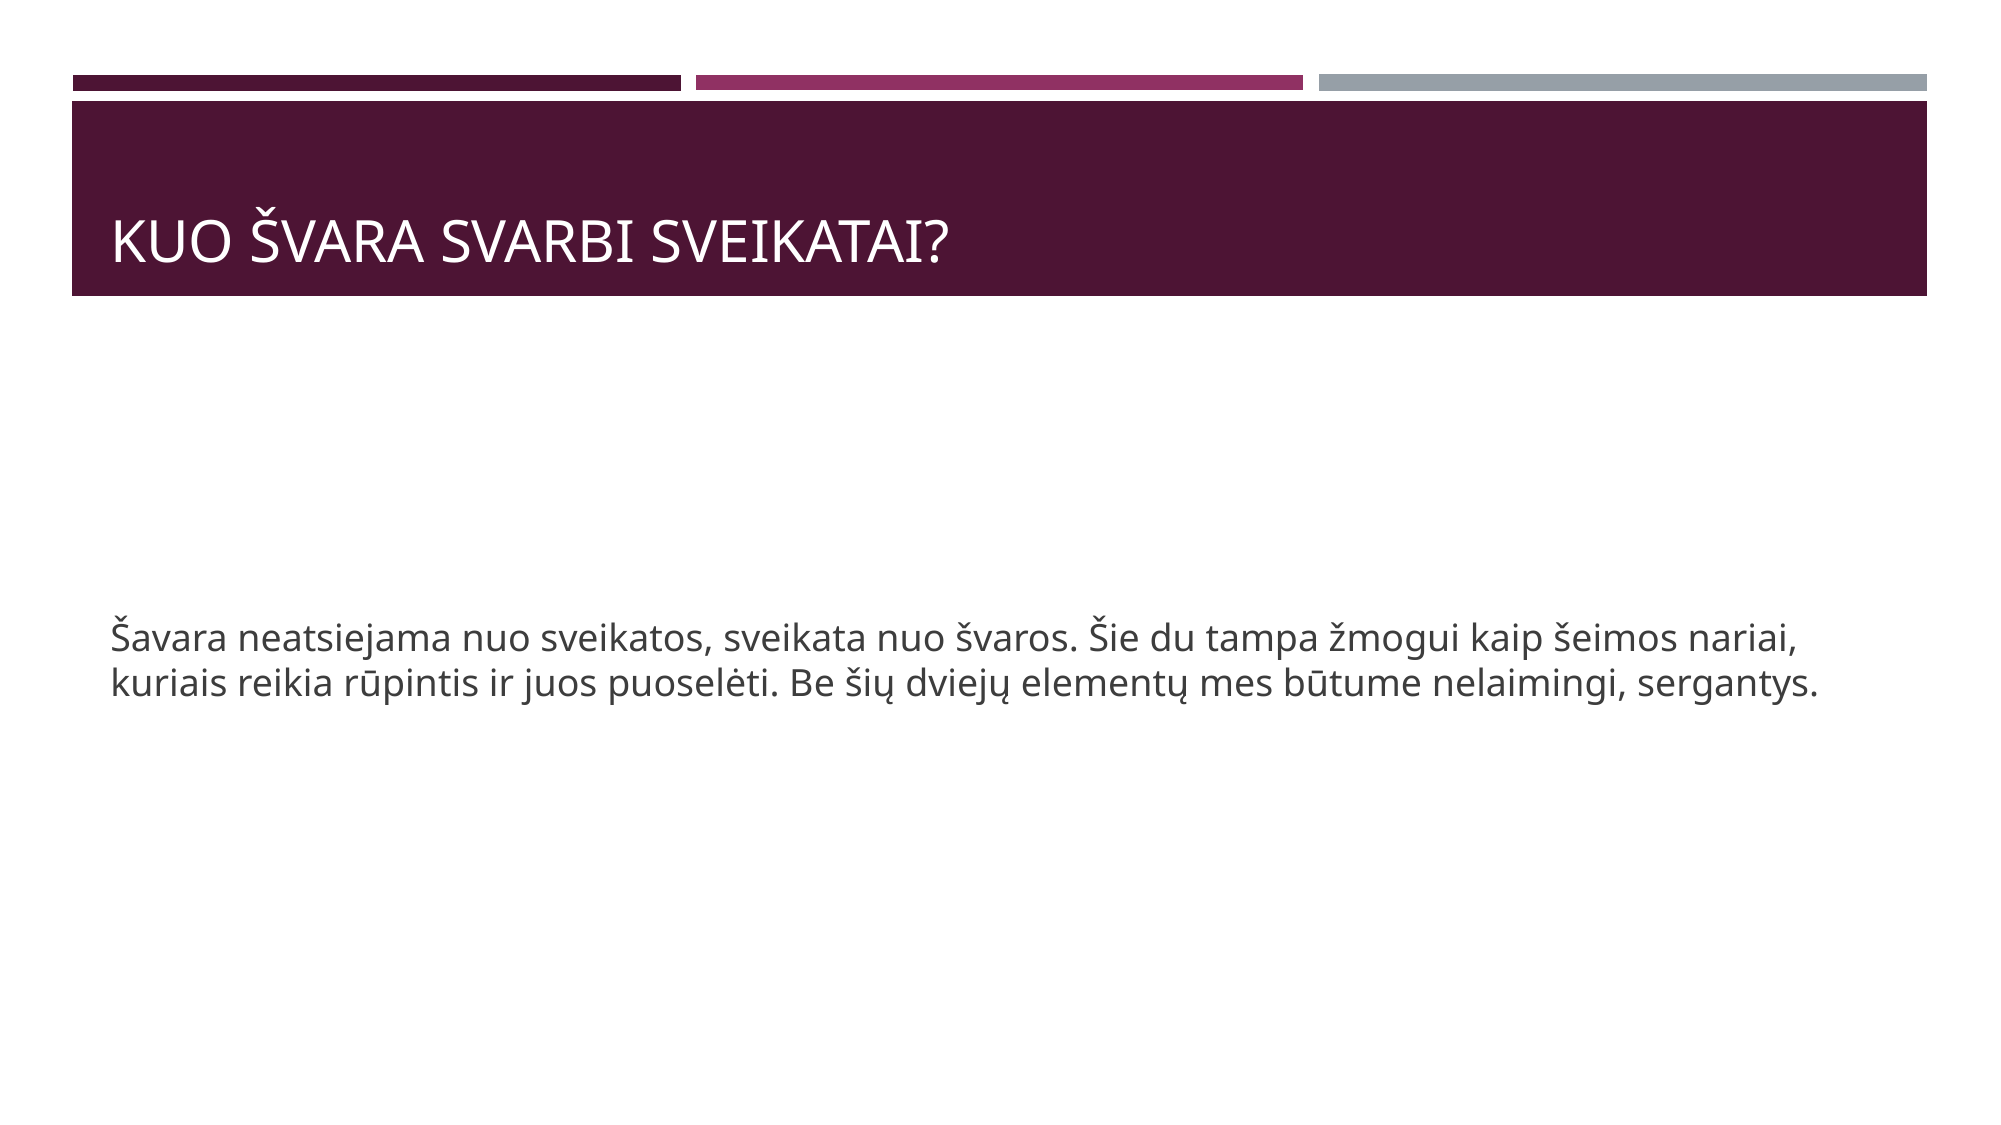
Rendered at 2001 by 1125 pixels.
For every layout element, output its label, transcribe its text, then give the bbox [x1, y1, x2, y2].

list Šavara neatsiejama nuo sveikatos, sveikata nuo švaros. Šie du tampa žmogui kaip šeimos nariai, kuriais reikia rūpintis ir juos puoselėti. Be šių dviejų elementų mes būtume nelaimingi, sergantys. [95, 357, 1905, 962]
title Kuo švara svarbi sveikatai? [95, 115, 1905, 282]
